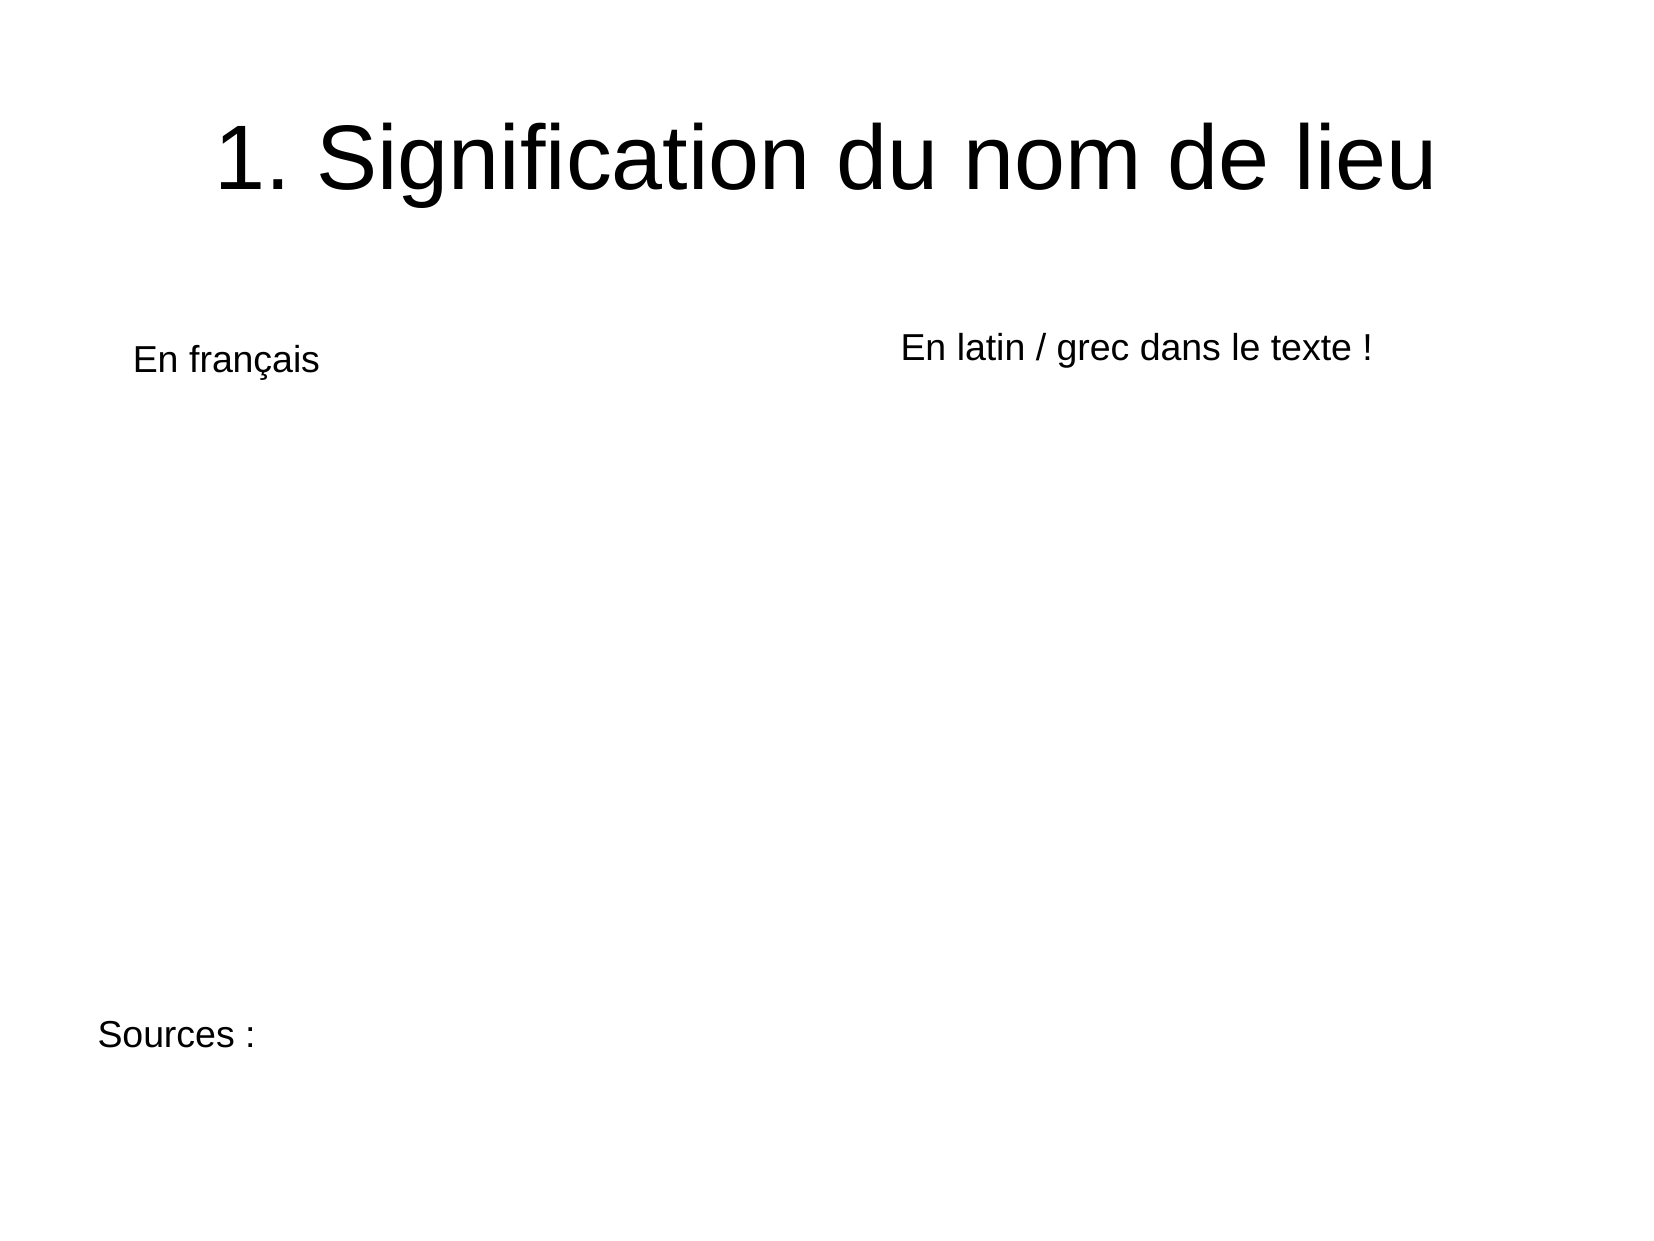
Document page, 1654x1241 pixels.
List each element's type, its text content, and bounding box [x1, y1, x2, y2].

text_box Sources : [82, 1006, 1099, 1063]
text_box En latin / grec dans le texte ! [885, 318, 1583, 376]
title 1. Signification du nom de lieu [82, 49, 1571, 257]
text_box En français [118, 330, 804, 724]
